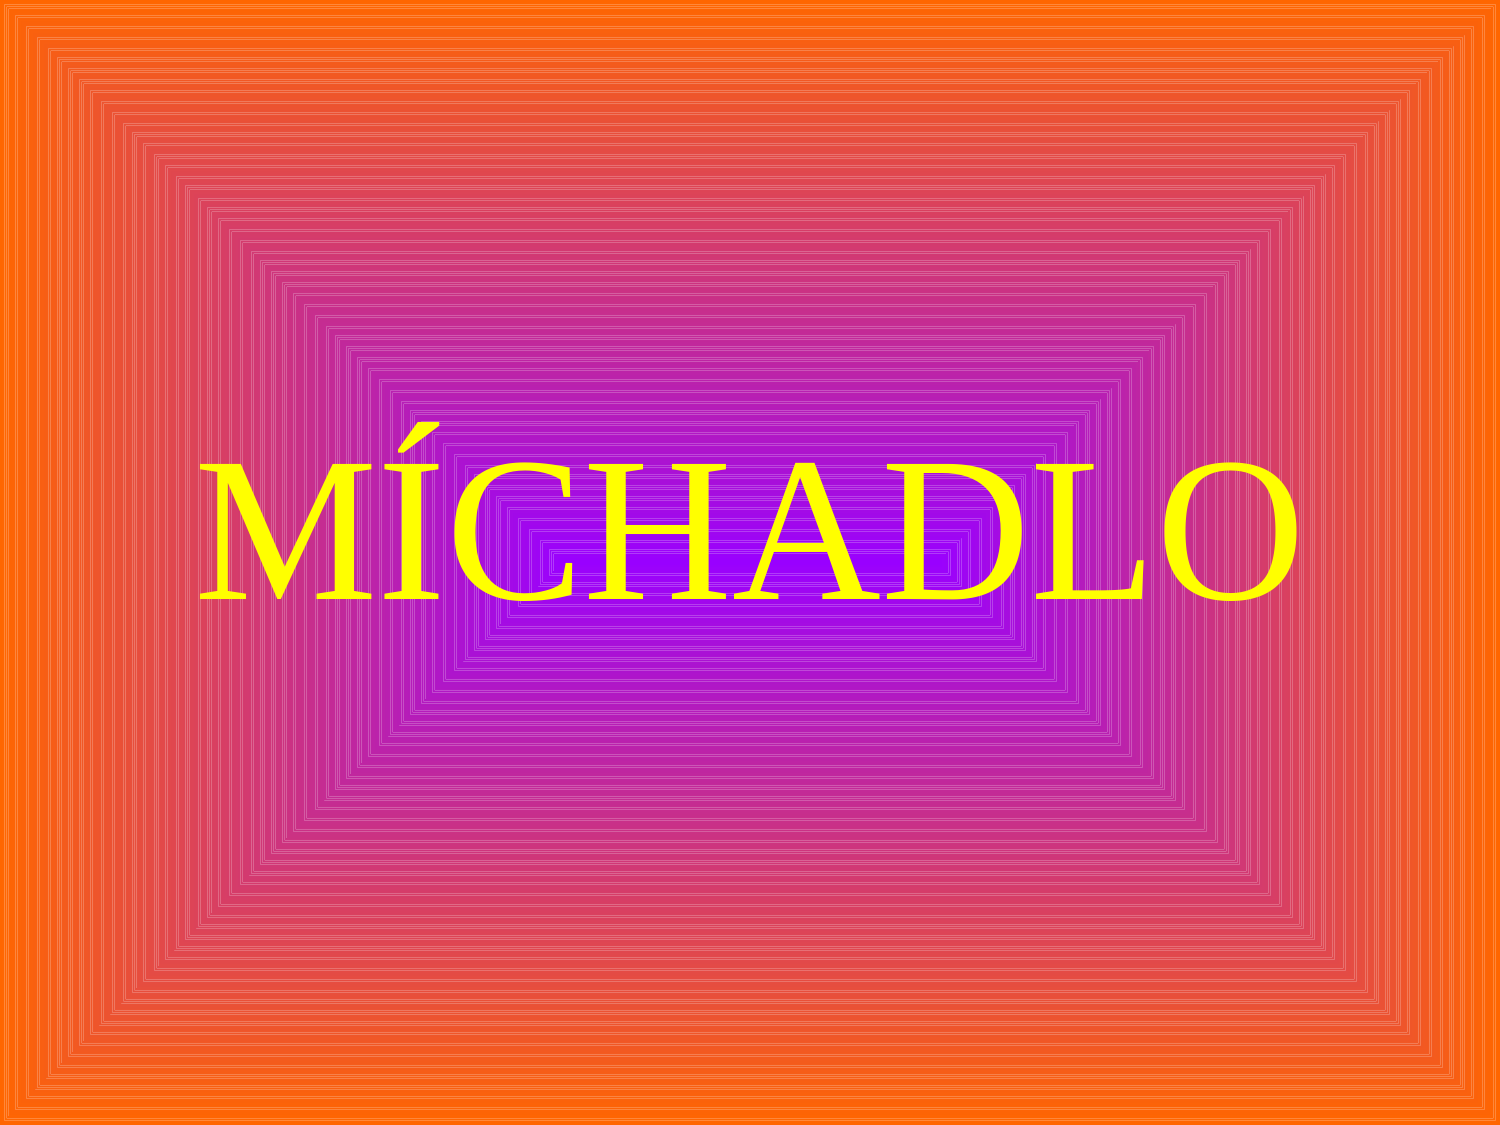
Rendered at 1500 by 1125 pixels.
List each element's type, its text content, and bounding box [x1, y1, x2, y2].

text_box MÍCHADLO [0, 385, 1500, 649]
